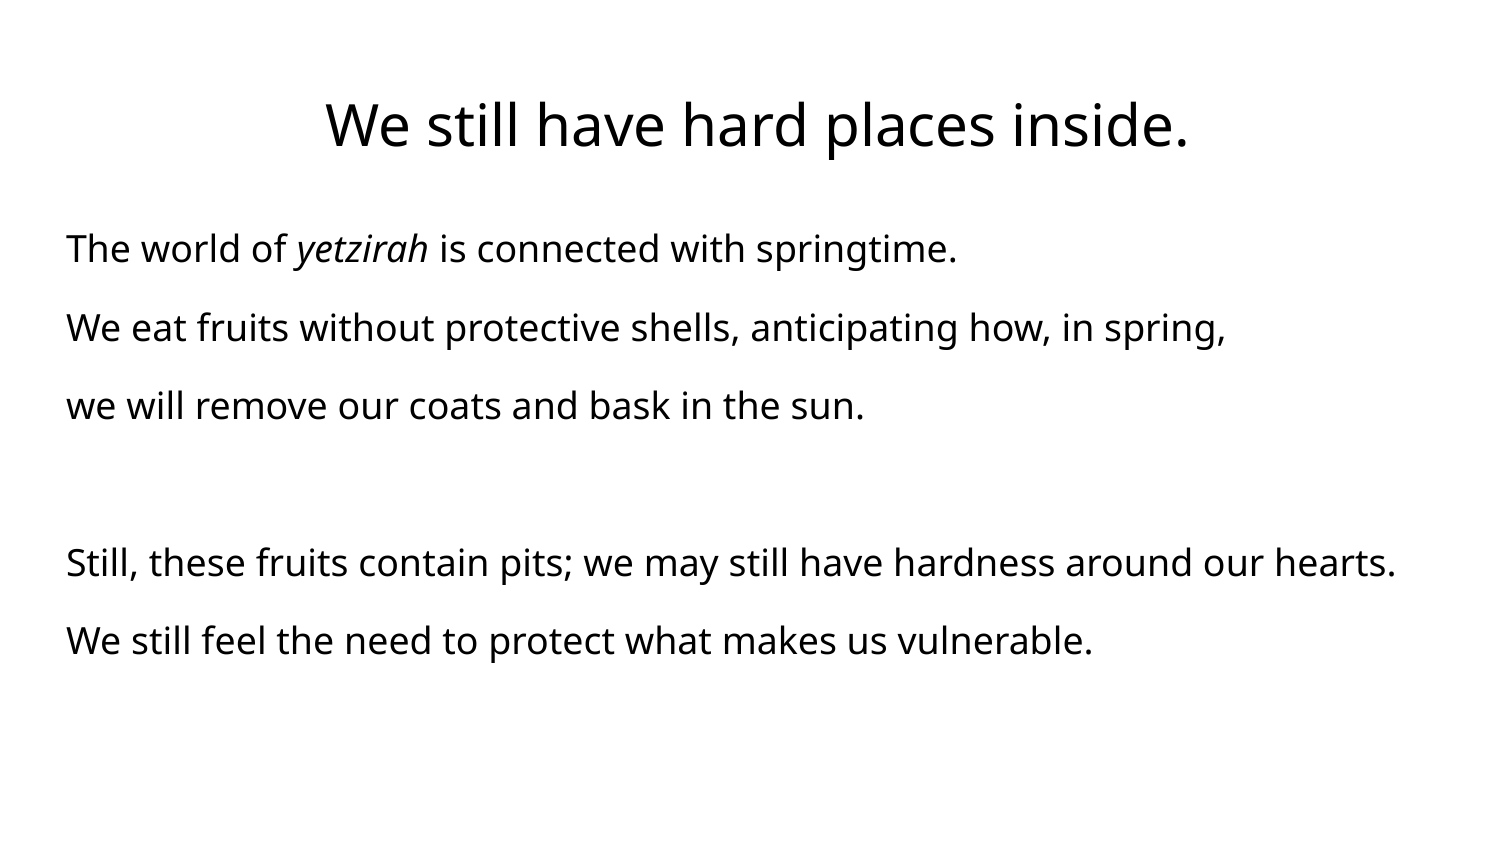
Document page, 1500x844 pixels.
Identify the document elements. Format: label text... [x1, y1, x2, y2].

title We still have hard places inside. [51, 72, 1449, 132]
list The world of yetzirah is connected with springtime. We eat fruits without protective shells, anticipating how, in spring, we will remove our coats and bask in the sun. Still, these fruits contain pits; we may still have hardness around our hearts. We still feel the need to protect what makes us vulnerable. [51, 132, 1449, 750]
